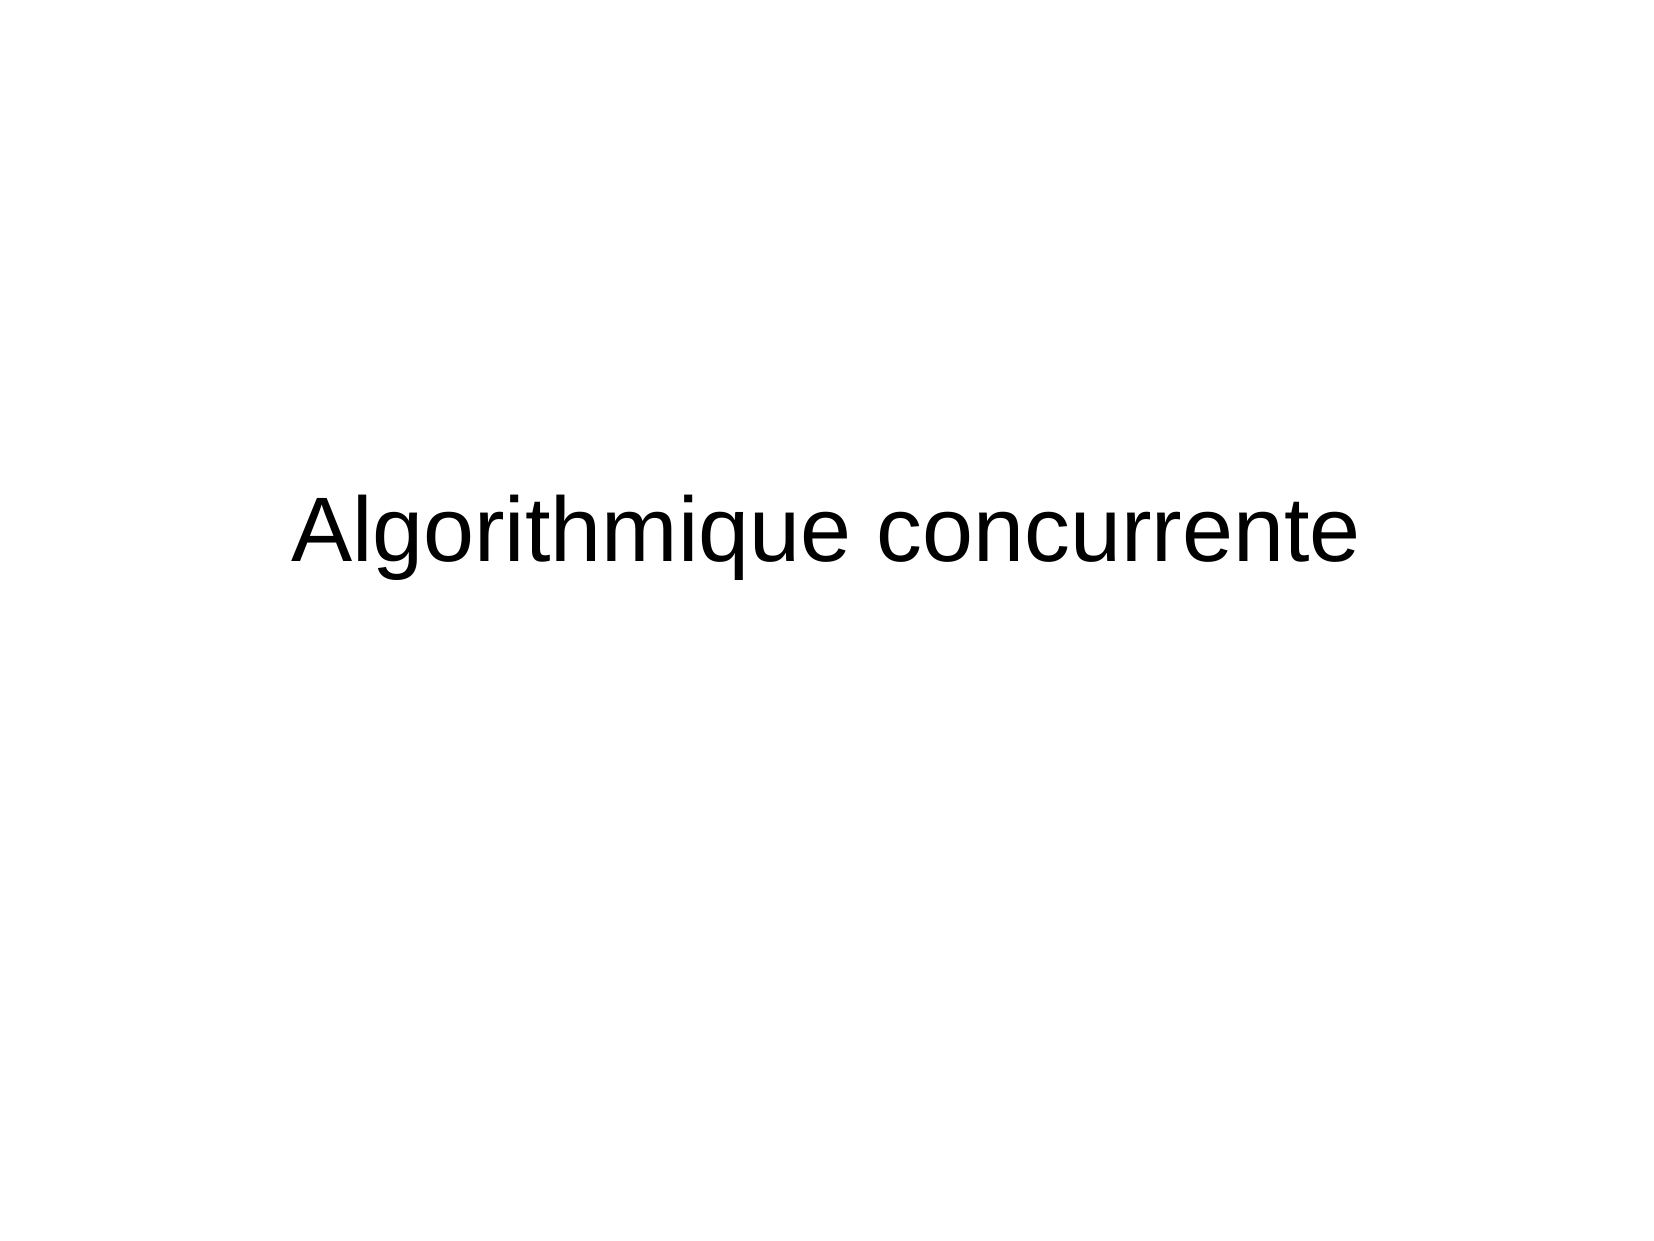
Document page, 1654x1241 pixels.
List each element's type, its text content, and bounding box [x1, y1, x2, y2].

subtitle Algorithmique concurrente [82, 49, 1571, 1010]
